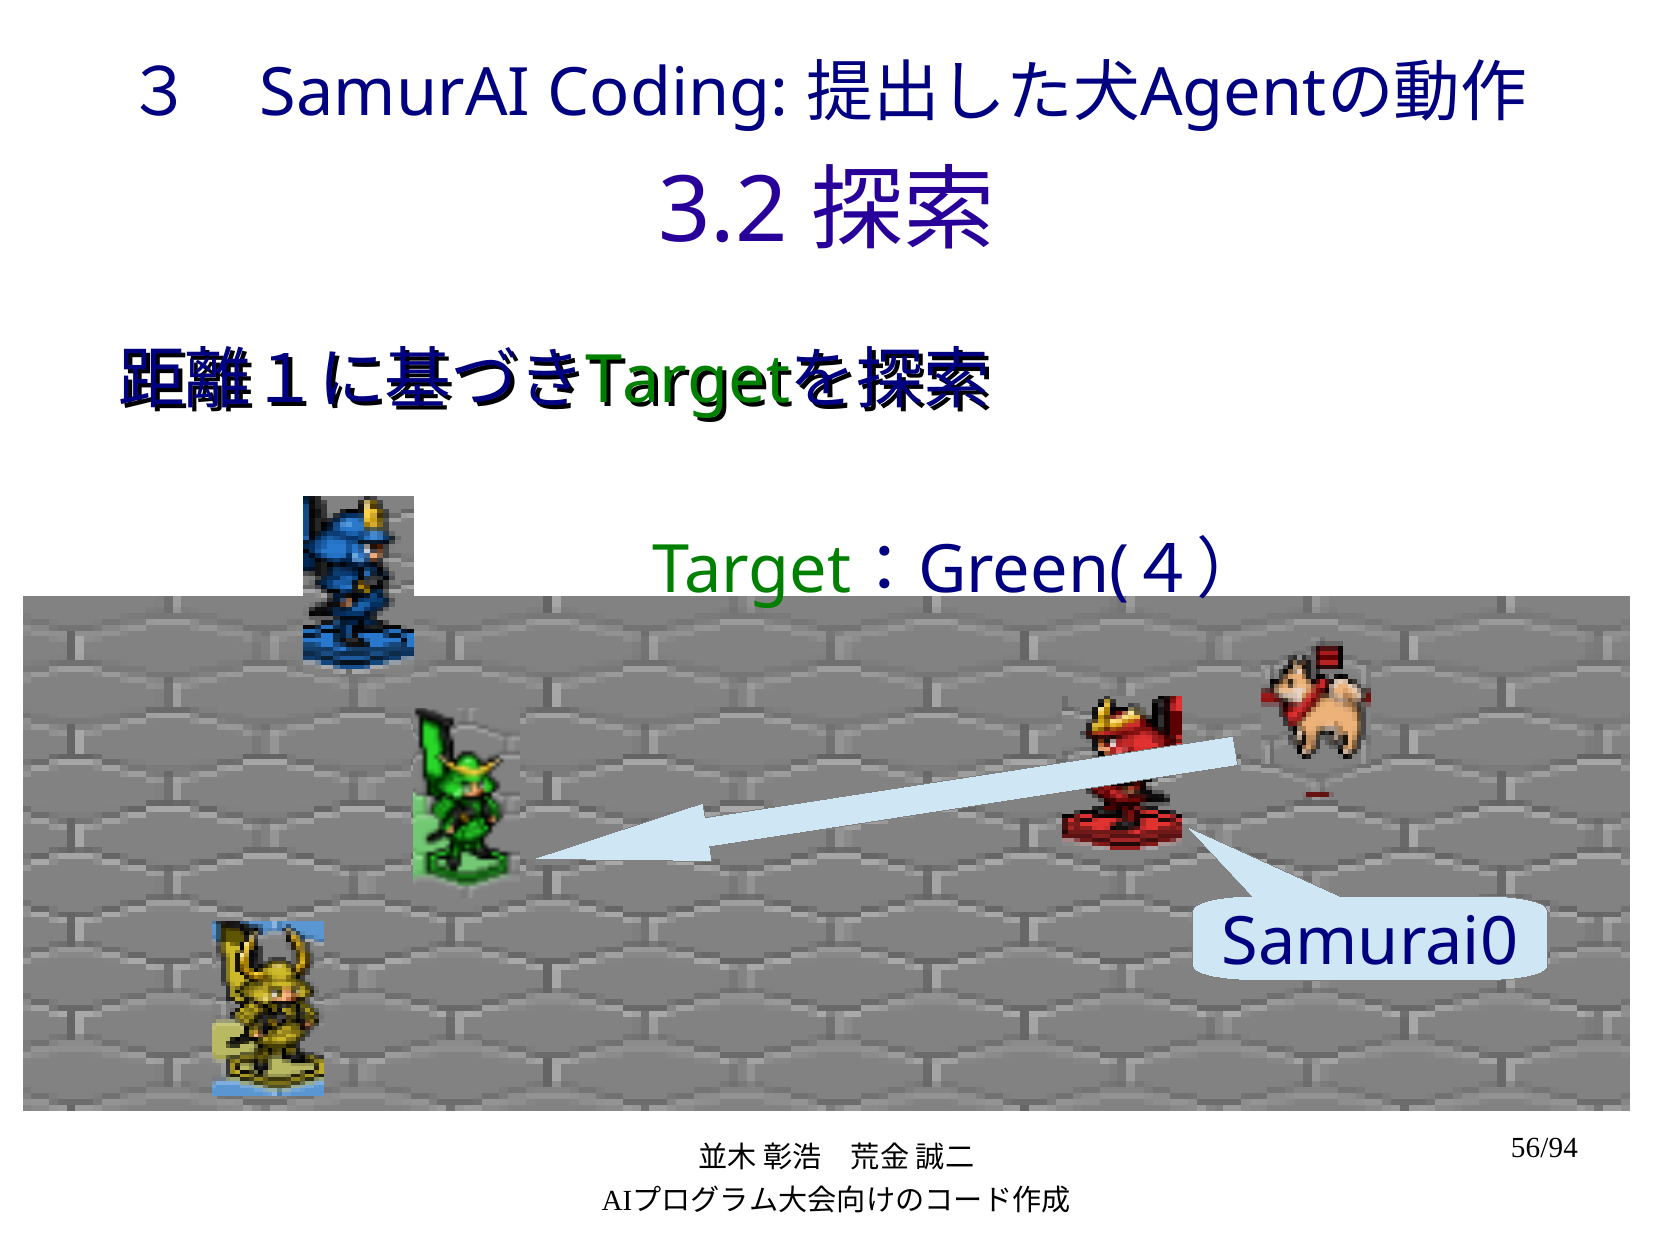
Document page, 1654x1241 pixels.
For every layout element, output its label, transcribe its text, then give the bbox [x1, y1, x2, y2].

list 距離１に基づきTargetを探索 [118, 324, 1571, 596]
text_box Samurai0 [1186, 826, 1548, 981]
text_box Target：Green(４） [637, 507, 1359, 590]
list 距離１に基づきTargetを探索 [1121, 590, 1204, 596]
picture [23, 496, 1630, 1111]
title ３ SamurAI Coding: 提出した犬Agentの動作3.2 探索 [82, 49, 1571, 257]
list 距離１に基づきTargetを探索 [783, 590, 1117, 596]
text_box [531, 736, 1238, 862]
